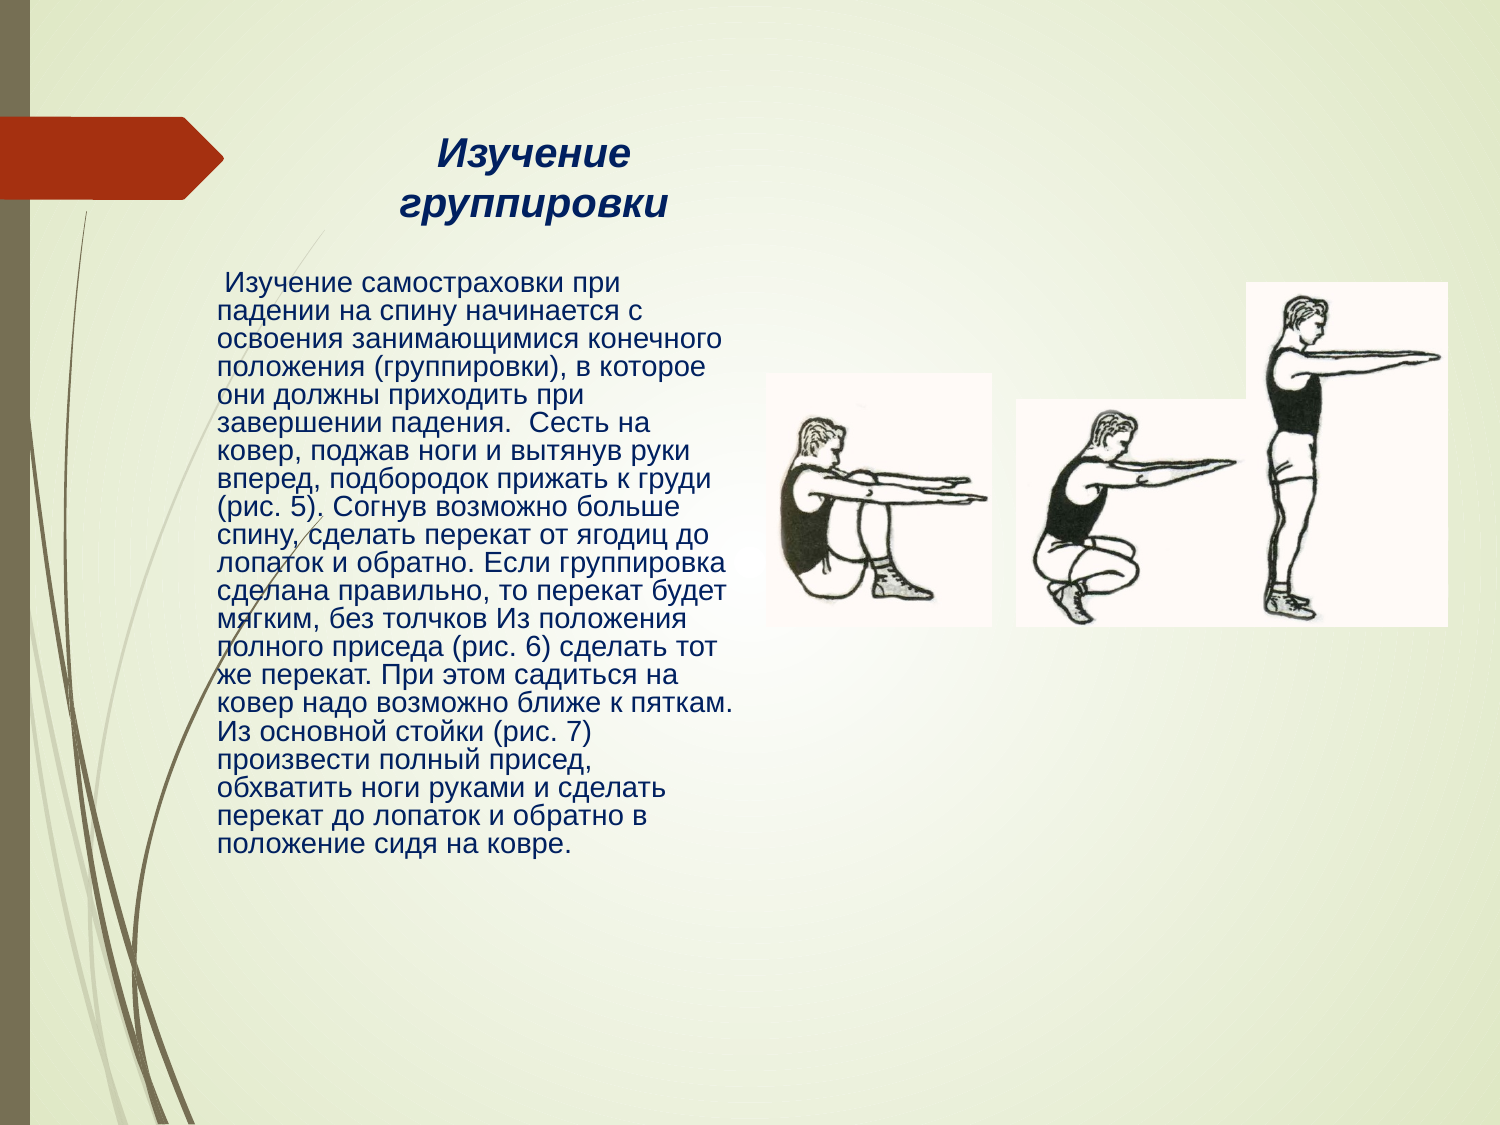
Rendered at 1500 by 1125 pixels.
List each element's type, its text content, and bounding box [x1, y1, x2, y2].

title Изучение группировки [318, 73, 751, 234]
list Изучение самостраховки при падении на спину начинается с освоения занимающимися конечного положения (группировки), в которое они должны приходить при завершении падения. Сесть на ковер, поджав ноги и вытянув руки вперед, подбородок прижать к груди (рис. 5). Согнув возможно больше спину, сделать перекат от ягодиц до лопаток и об­ратно. Если группировка сделана правильно, то перекат будет мягким, без толчков Из положения полного приседа (рис. 6) сделать тот же перекат. При этом садиться на ковер надо возможно ближе к пяткам. Из основной стойки (рис. 7) произвести полный присед, обхватить ноги руками и сделать перекат до лопаток и об­ратно в положение сидя на ковре. [201, 262, 751, 962]
picture [766, 373, 992, 627]
picture [1016, 282, 1448, 627]
